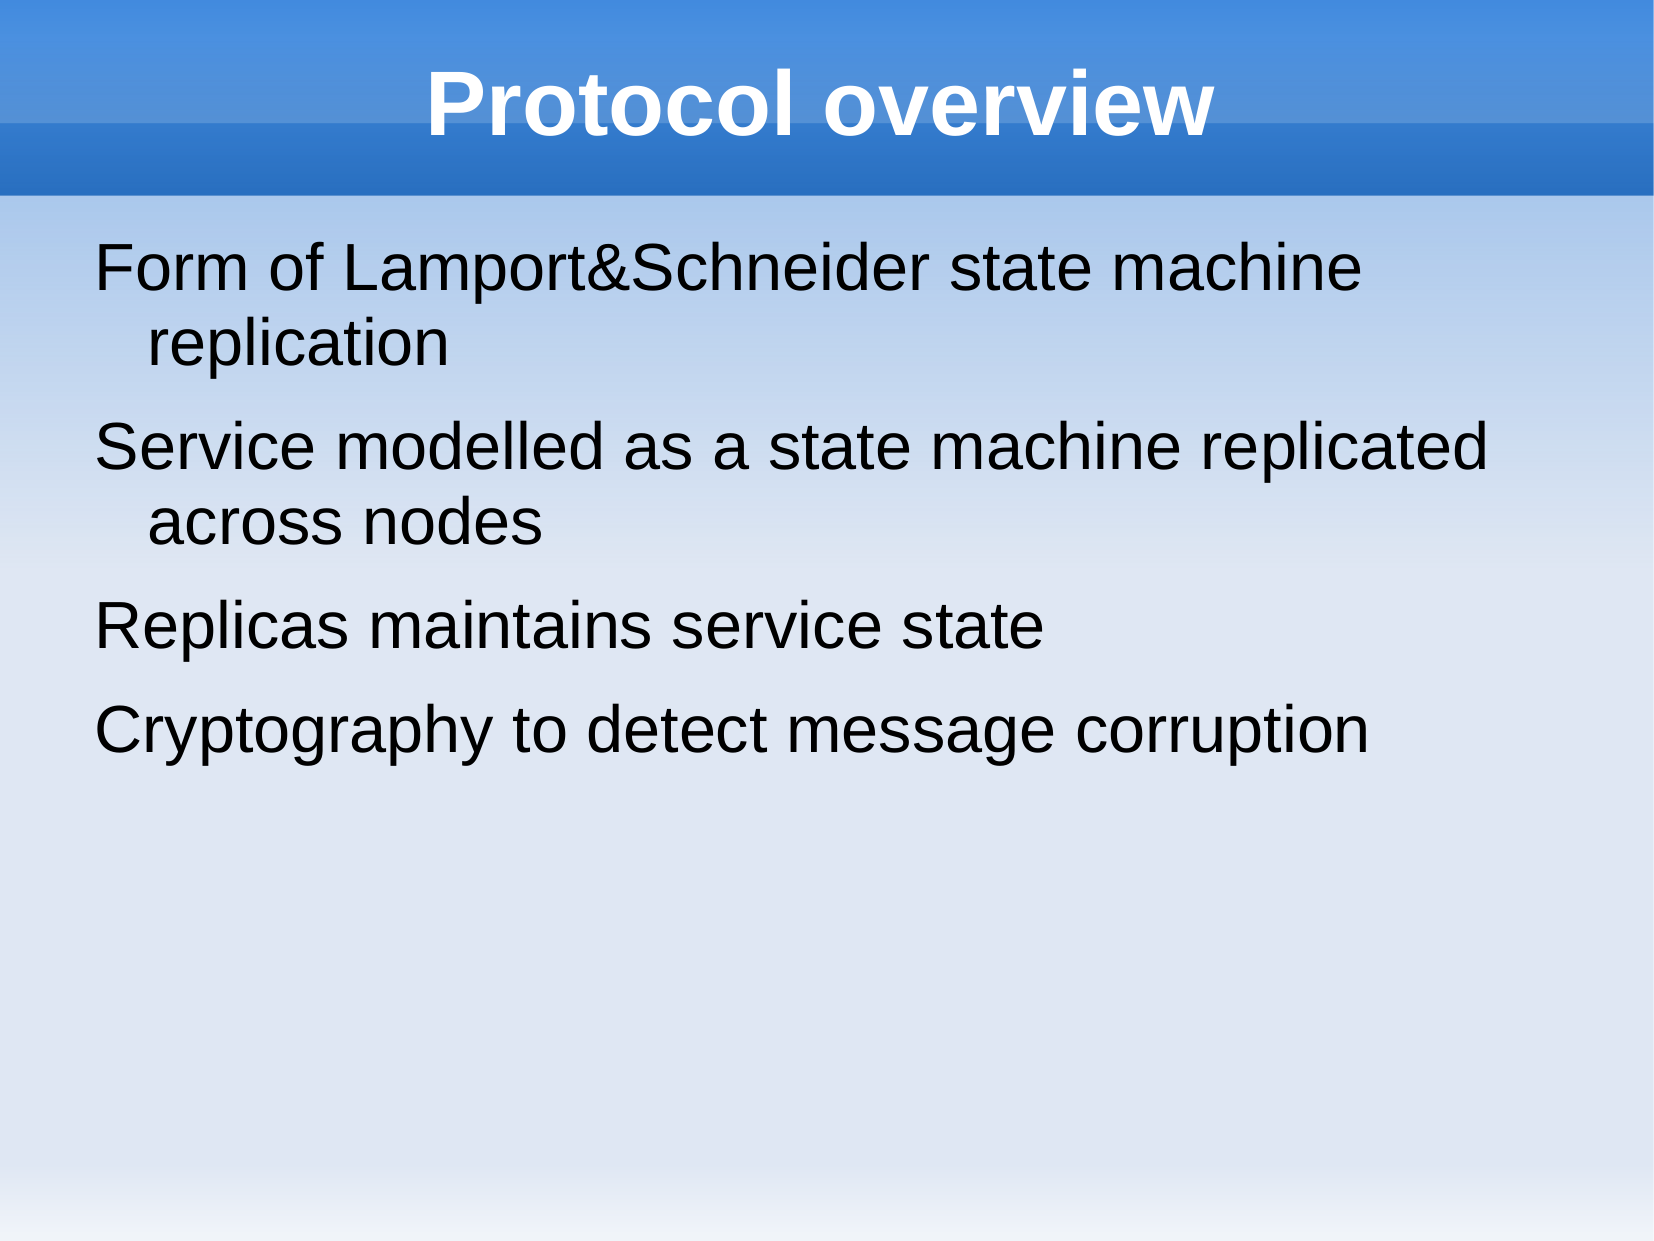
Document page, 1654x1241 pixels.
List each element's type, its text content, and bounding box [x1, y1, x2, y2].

list Form of Lamport&Schneider state machine replication Service modelled as a state machine replicated across nodes Replicas maintains service state Cryptography to detect message corruption [76, 229, 1565, 1123]
title Protocol overview [76, 7, 1565, 200]
picture [0, 0, 1654, 1241]
